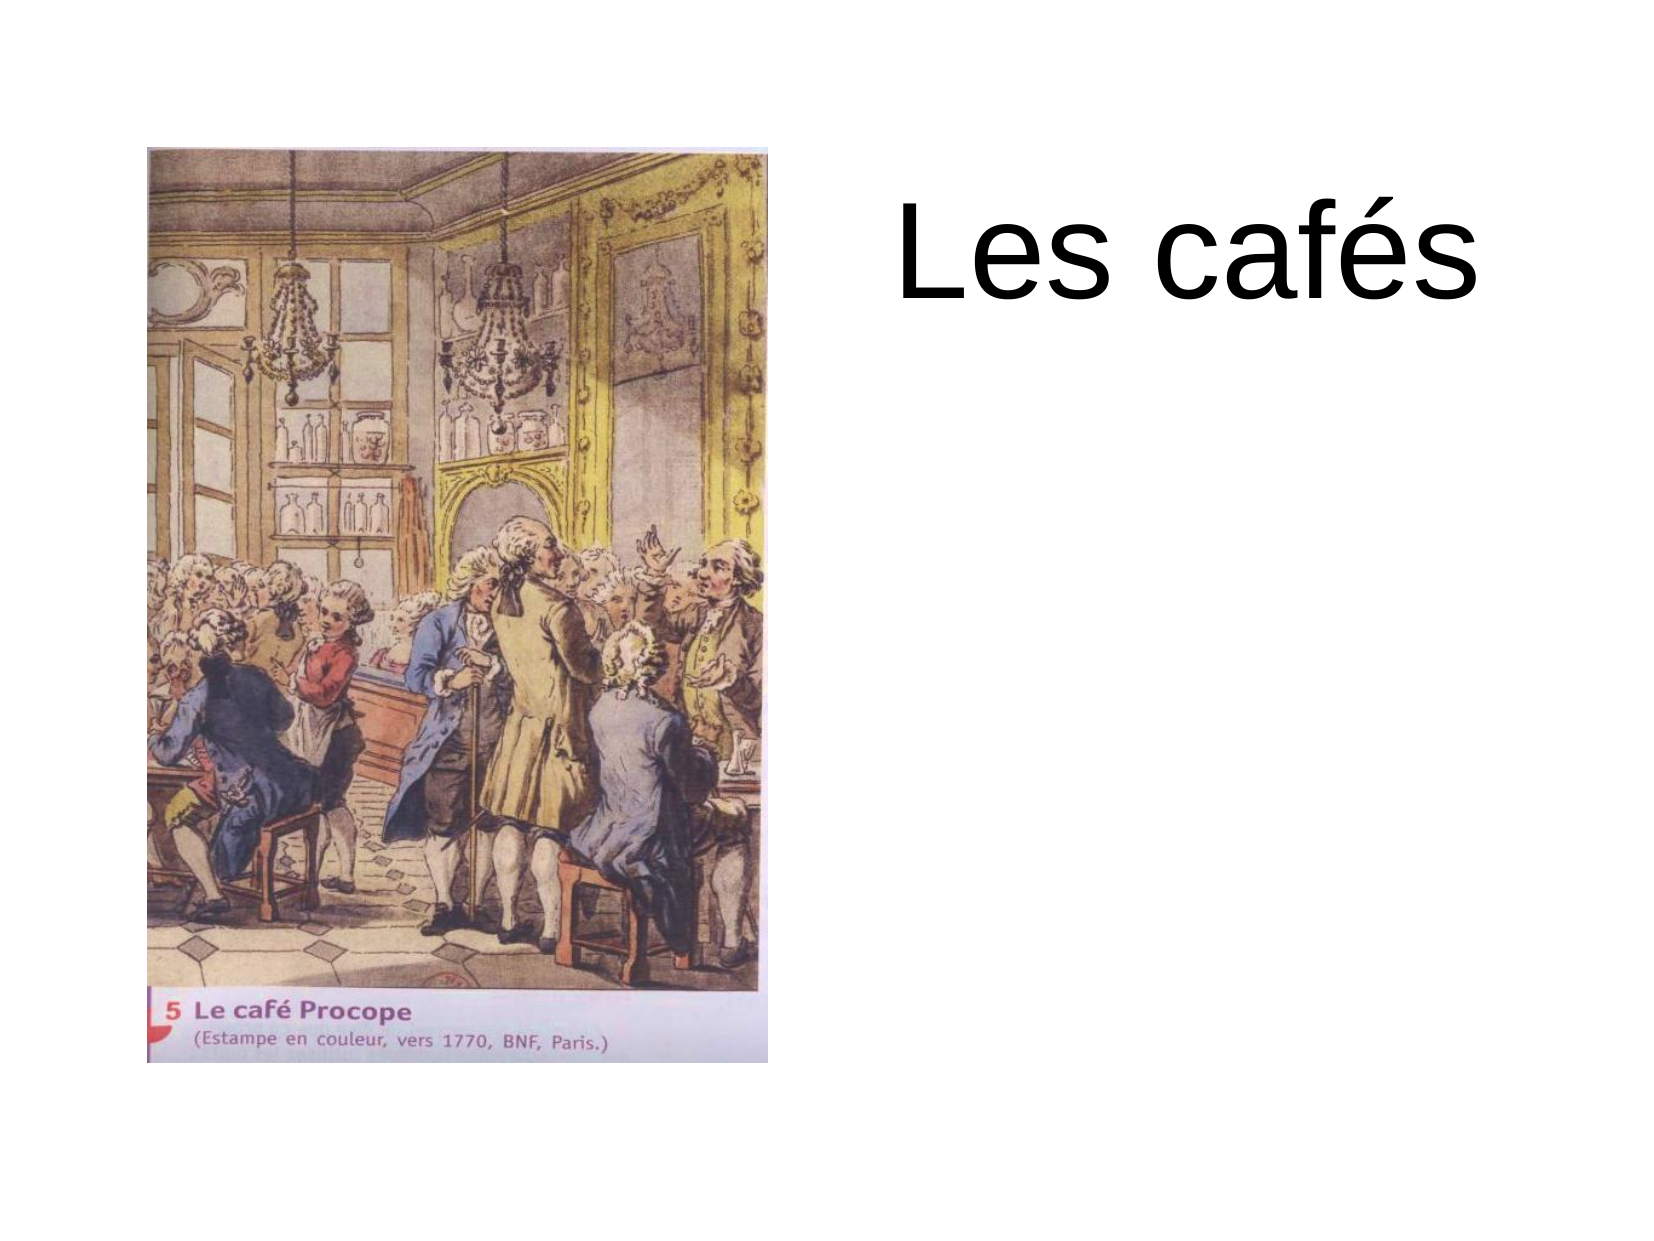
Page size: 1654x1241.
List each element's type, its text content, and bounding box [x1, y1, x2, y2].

picture [147, 147, 768, 1063]
title Les cafés [797, 147, 1577, 355]
